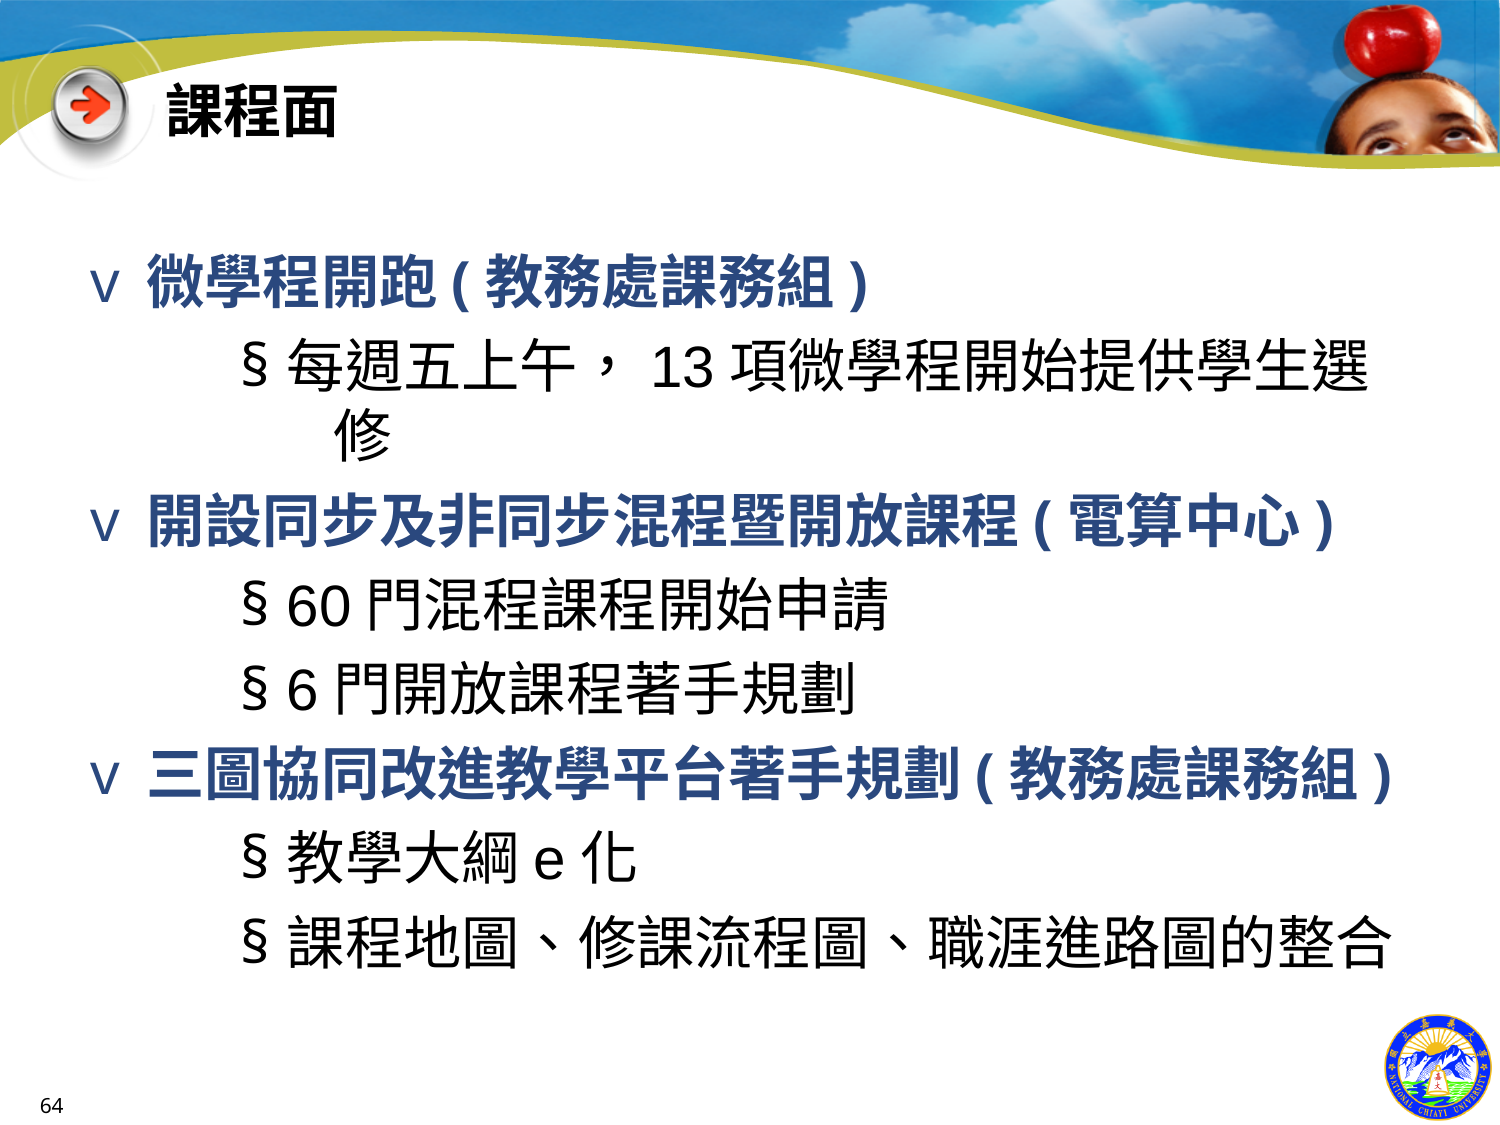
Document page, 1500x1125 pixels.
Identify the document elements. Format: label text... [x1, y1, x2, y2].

list 微學程開跑(教務處課務組) 每週五上午，13項微學程開始提供學生選修 開設同步及非同步混程暨開放課程(電算中心) 60門混程課程開始申請 6門開放課程著手規劃 三圖協同改進教學平台著手規劃(教務處課務組) 教學大綱e化 課程地圖、修課流程圖、職涯進路圖的整合 [75, 237, 1426, 1051]
text_box [24, 1084, 376, 1125]
title 課程面 [150, 62, 888, 155]
